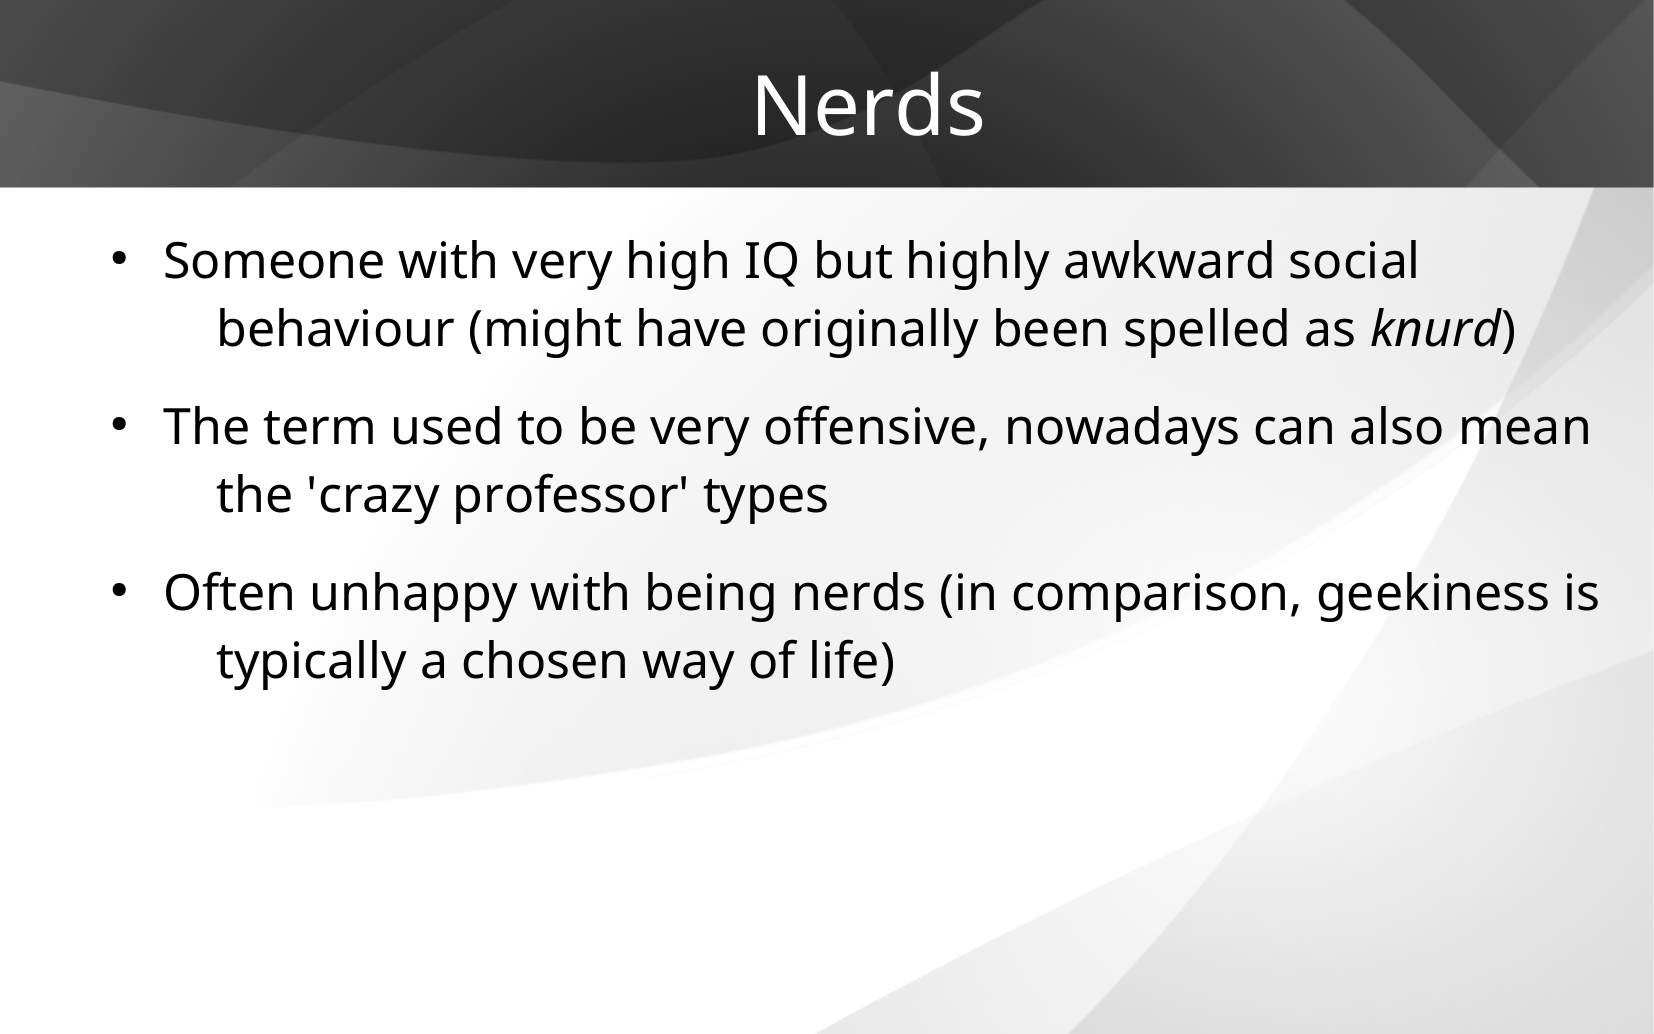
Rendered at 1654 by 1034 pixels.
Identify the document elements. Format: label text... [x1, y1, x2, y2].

list Someone with very high IQ but highly awkward social behaviour (might have originally been spelled as knurd) The term used to be very offensive, nowadays can also mean the 'crazy professor' types Often unhappy with being nerds (in comparison, geekiness is typically a chosen way of life) [75, 225, 1613, 1013]
title Nerds [124, 0, 1613, 208]
picture [0, 0, 1654, 1034]
